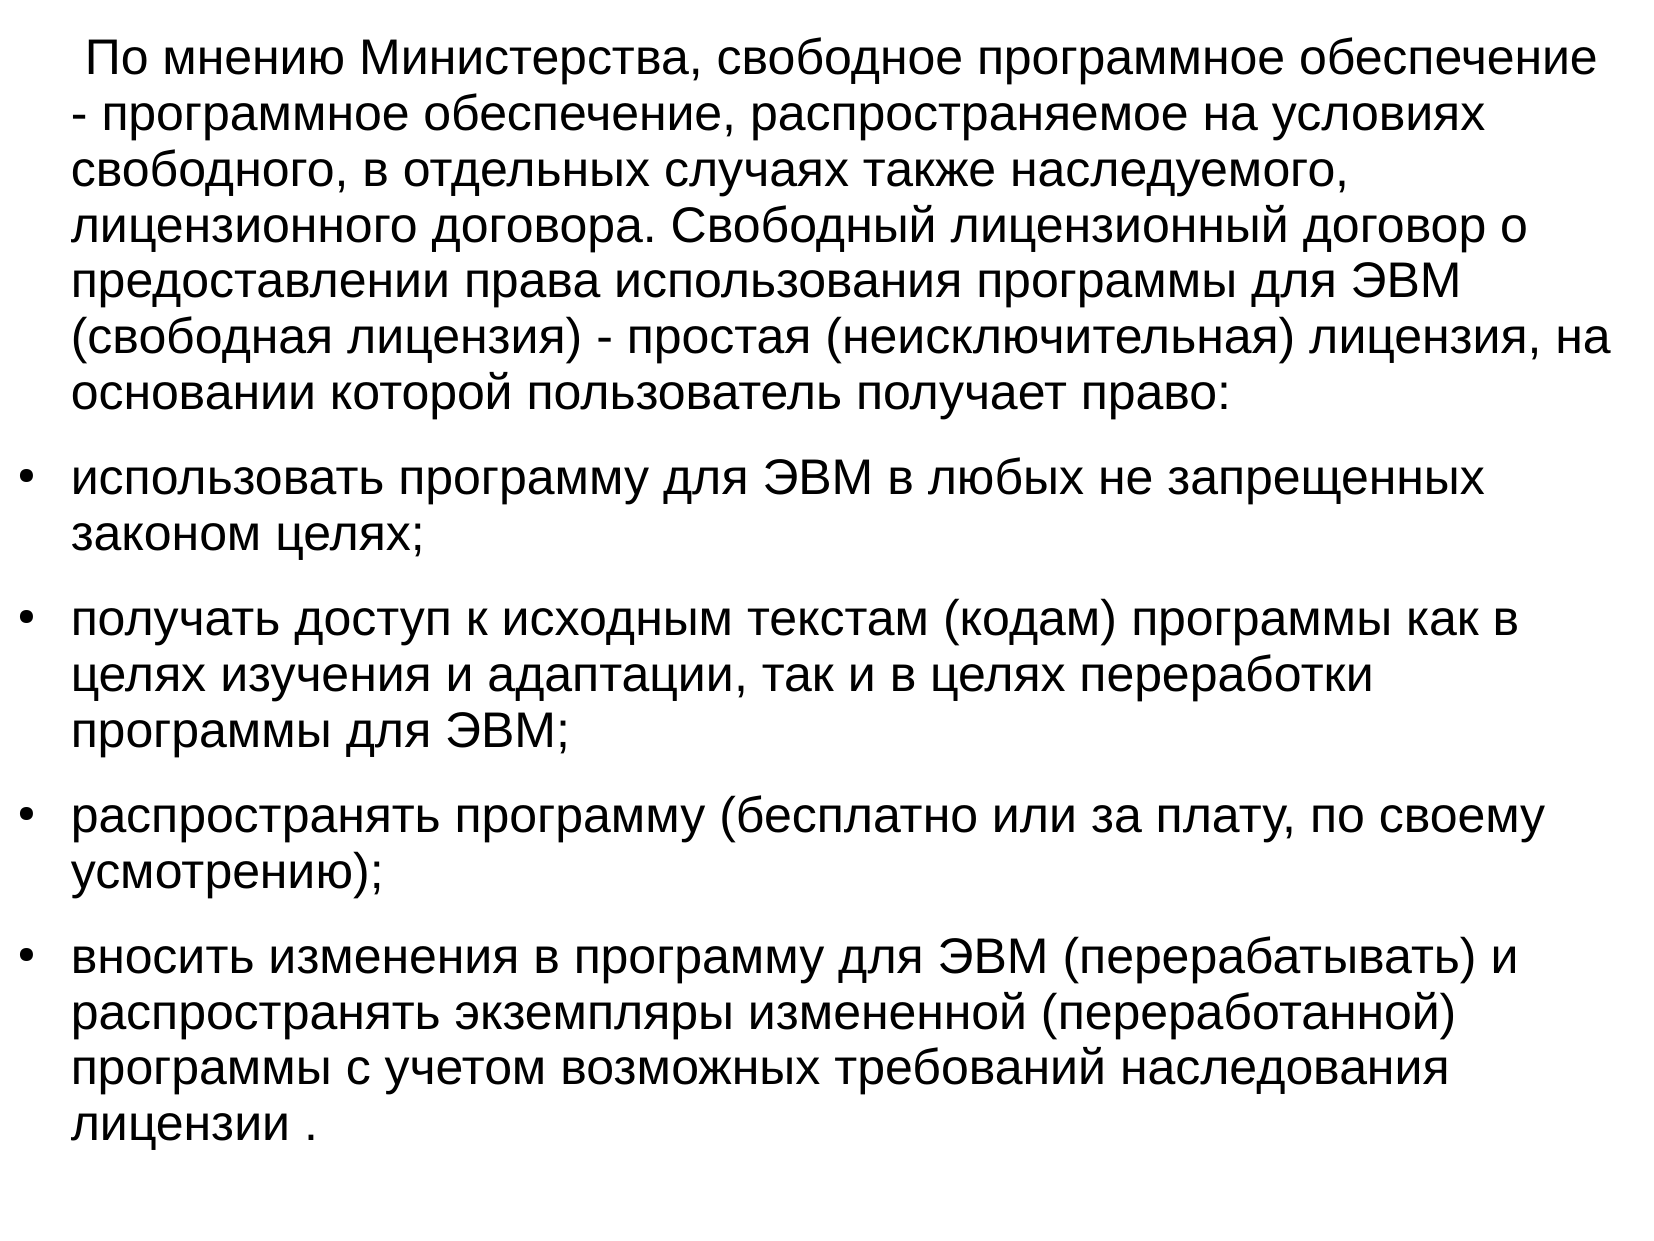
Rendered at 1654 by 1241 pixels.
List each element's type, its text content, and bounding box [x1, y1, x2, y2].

list По мнению Министерства, свободное программное обеспечение - программное обеспечение, распространяемое на условиях свободного, в отдельных случаях также наследуемого, лицензионного договора. Свободный лицензионный договор о предоставлении права использования программы для ЭВМ (свободная лицензия) - простая (неисключительная) лицензия, на основании которой пользователь получает право: использовать программу для ЭВМ в любых не запрещенных законом целях; получать доступ к исходным текстам (кодам) программы как в целях изучения и адаптации, так и в целях переработки программы для ЭВМ; распространять программу (бесплатно или за плату, по своему усмотрению); вносить изменения в программу для ЭВМ (перерабатывать) и распространять экземпляры измененной (переработанной) программы с учетом возможных требований наследования лицензии . [0, 29, 1625, 1241]
